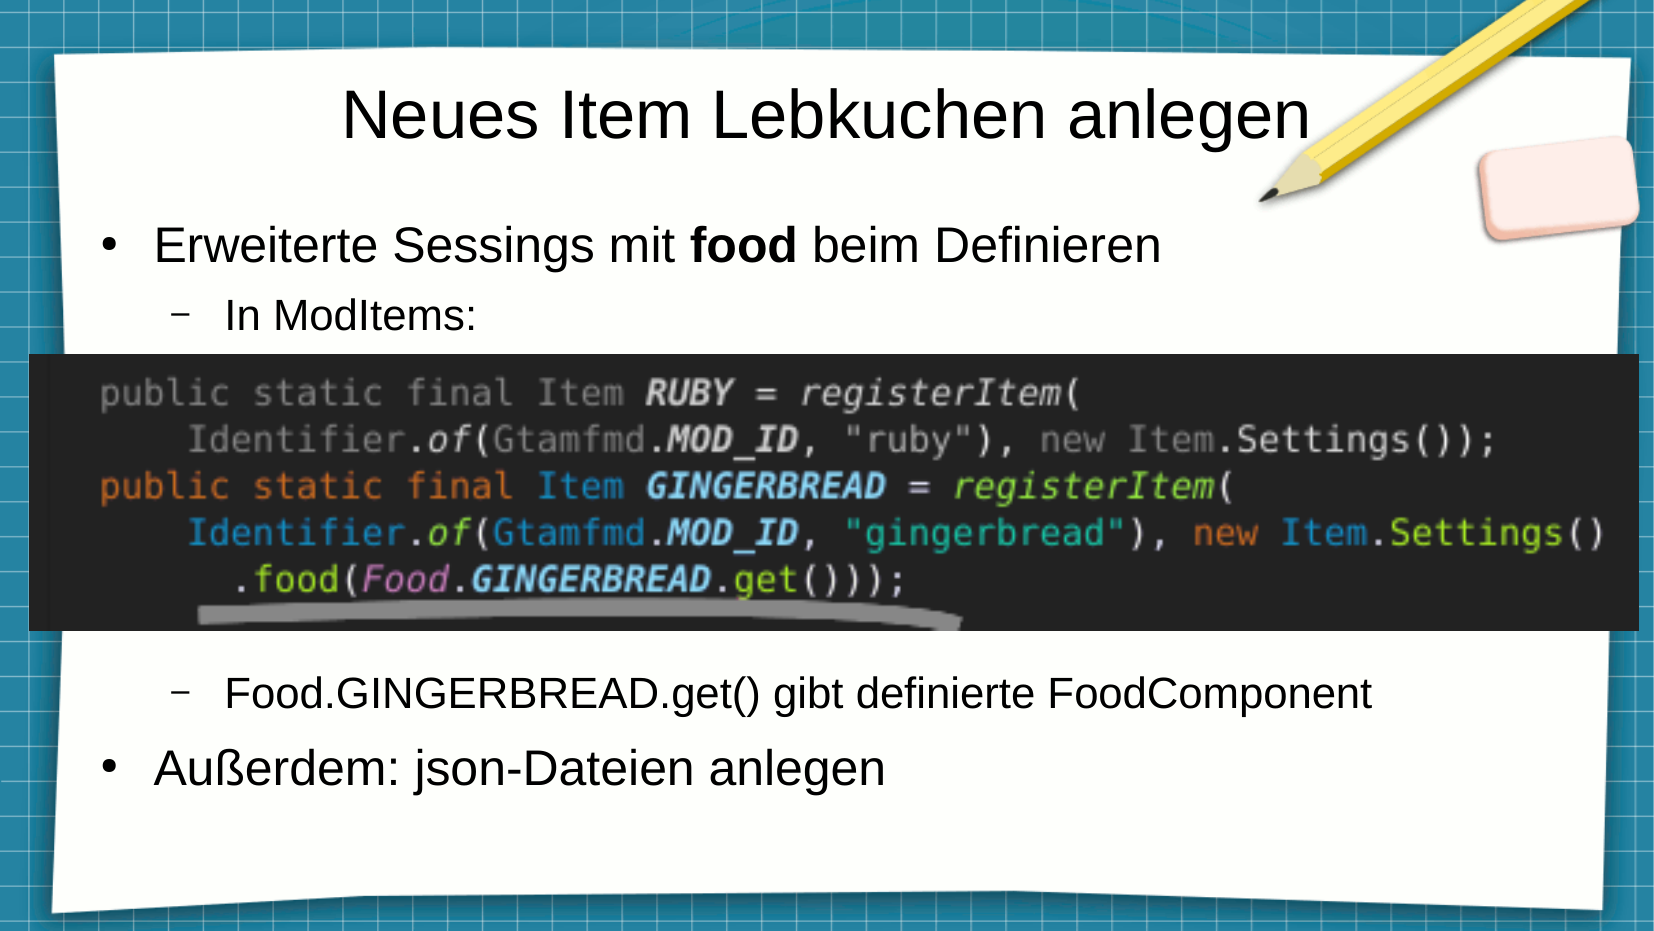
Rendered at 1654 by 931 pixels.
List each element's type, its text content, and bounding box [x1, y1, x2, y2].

title Neues Item Lebkuchen anlegen [82, 37, 1571, 193]
picture [0, 0, 1654, 931]
list Erweiterte Sessings mit food beim Definieren In ModItems: Food.GINGERBREAD.get() gibt definierte FoodComponent Außerdem: json-Dateien anlegen [82, 631, 1571, 886]
list Erweiterte Sessings mit food beim Definieren In ModItems: Food.GINGERBREAD.get() gibt definierte FoodComponent Außerdem: json-Dateien anlegen [82, 217, 1571, 354]
